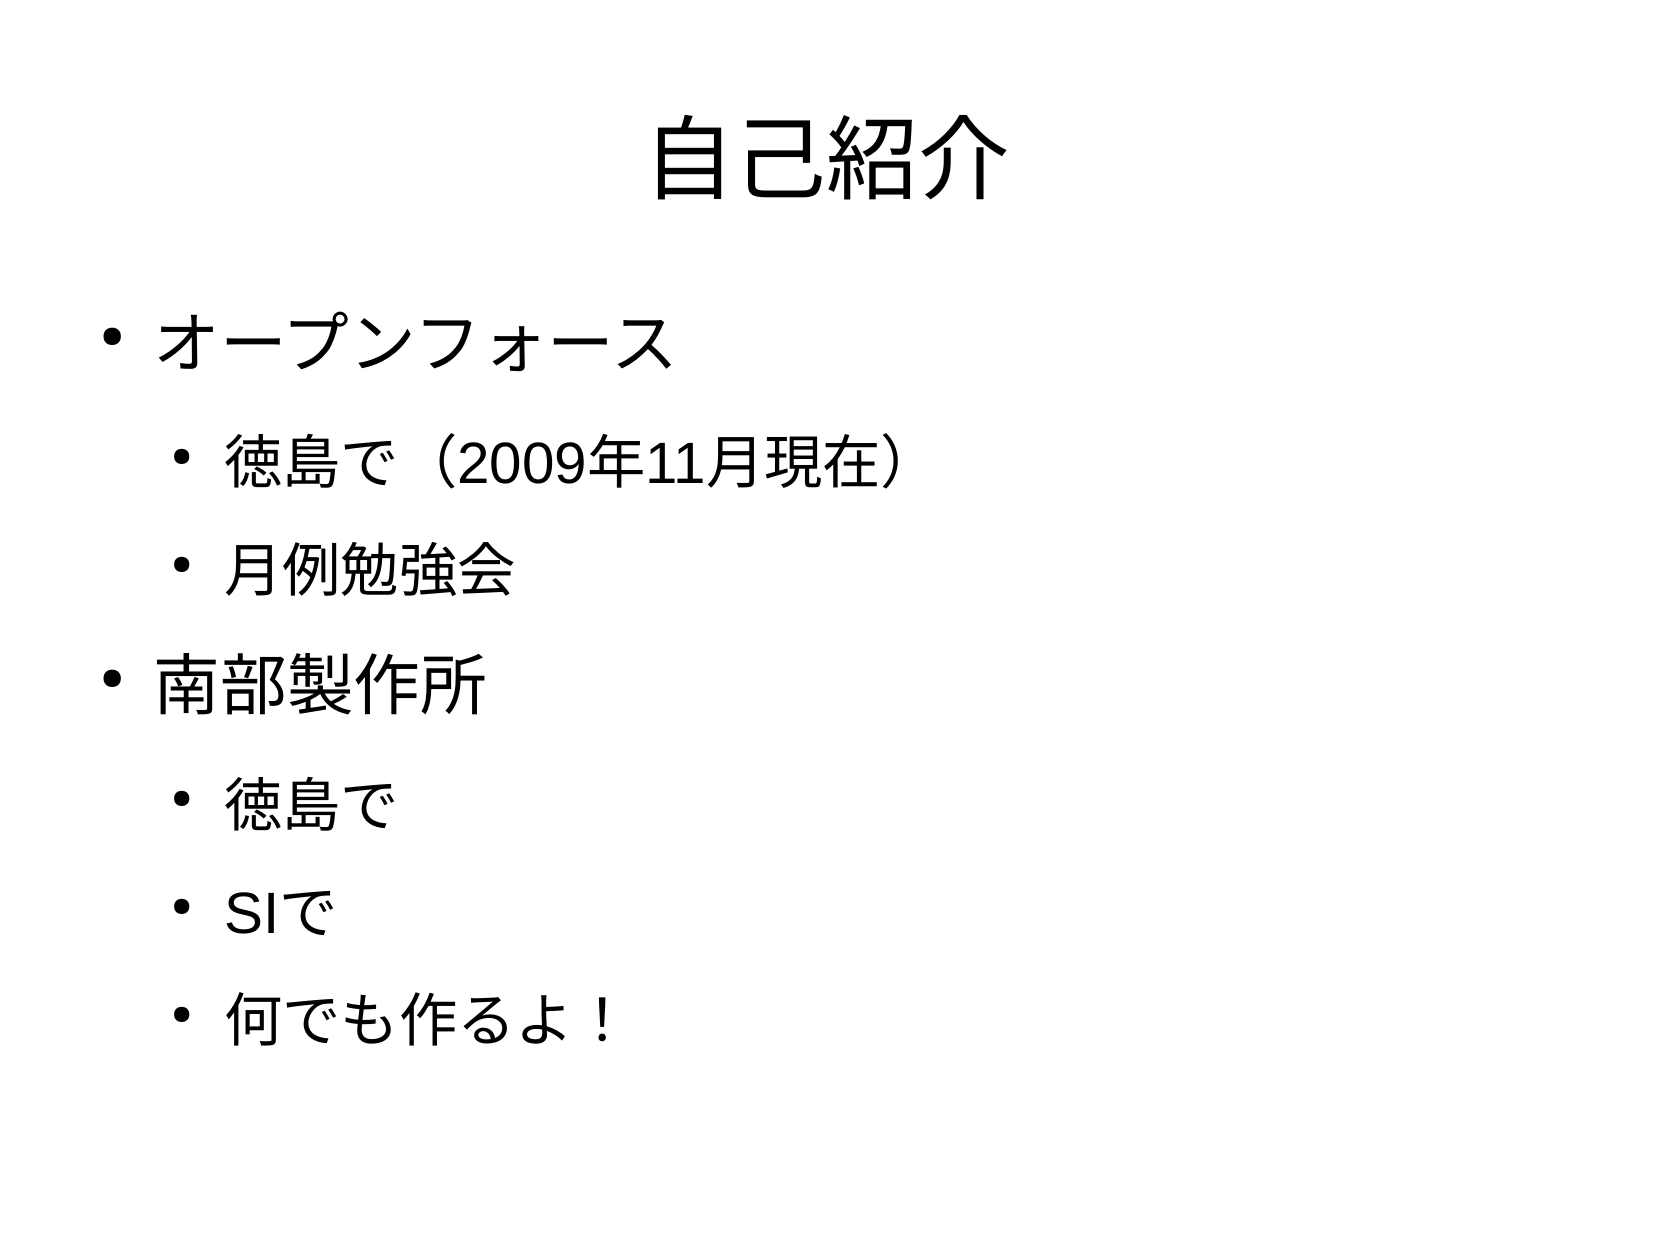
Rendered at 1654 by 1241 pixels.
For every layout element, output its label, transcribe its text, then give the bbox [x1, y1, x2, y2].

list オープンフォース 徳島で（2009年11月現在） 月例勉強会 南部製作所 徳島で SIで 何でも作るよ！ [82, 290, 1571, 1109]
title 自己紹介 [82, 49, 1571, 257]
